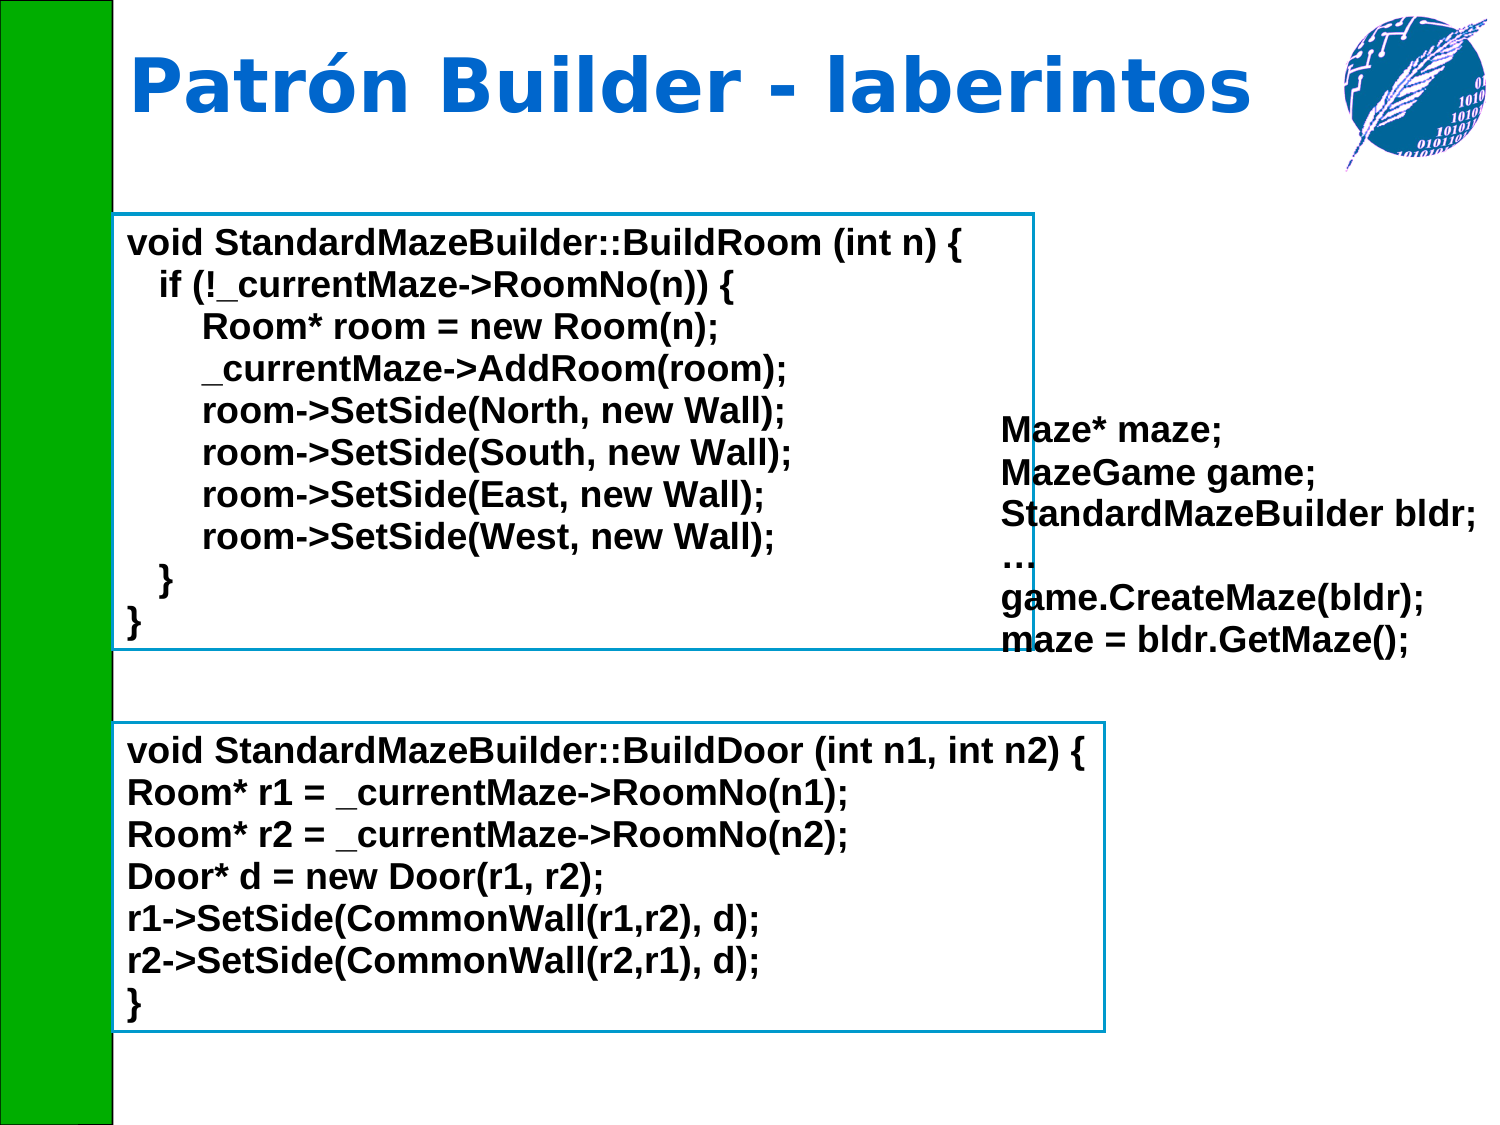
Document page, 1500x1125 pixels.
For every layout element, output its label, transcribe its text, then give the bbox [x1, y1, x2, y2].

picture [1388, 15, 1488, 172]
picture [1417, 140, 1425, 149]
title Patrón Builder - laberintos [113, 0, 1388, 188]
text_box void StandardMazeBuilder::BuildDoor (int n1, int n2) { Room* r1 = _currentMaze->RoomNo(n1); Room* r2 = _currentMaze->RoomNo(n2); Door* d = new Door(r1, r2); r1->SetSide(CommonWall(r1,r2), d); r2->SetSide(CommonWall(r2,r1), d); } [112, 722, 1105, 1032]
text_box Maze* maze; MazeGame game; StandardMazeBuilder bldr; … game.CreateMaze(bldr); maze = bldr.GetMaze(); [985, 401, 1500, 669]
text_box void StandardMazeBuilder::BuildRoom (int n) { if (!_currentMaze->RoomNo(n)) { Room* room = new Room(n); _currentMaze->AddRoom(room); room->SetSide(North, new Wall); room->SetSide(South, new Wall); room->SetSide(East, new Wall); room->SetSide(West, new Wall); } } [112, 214, 1034, 650]
